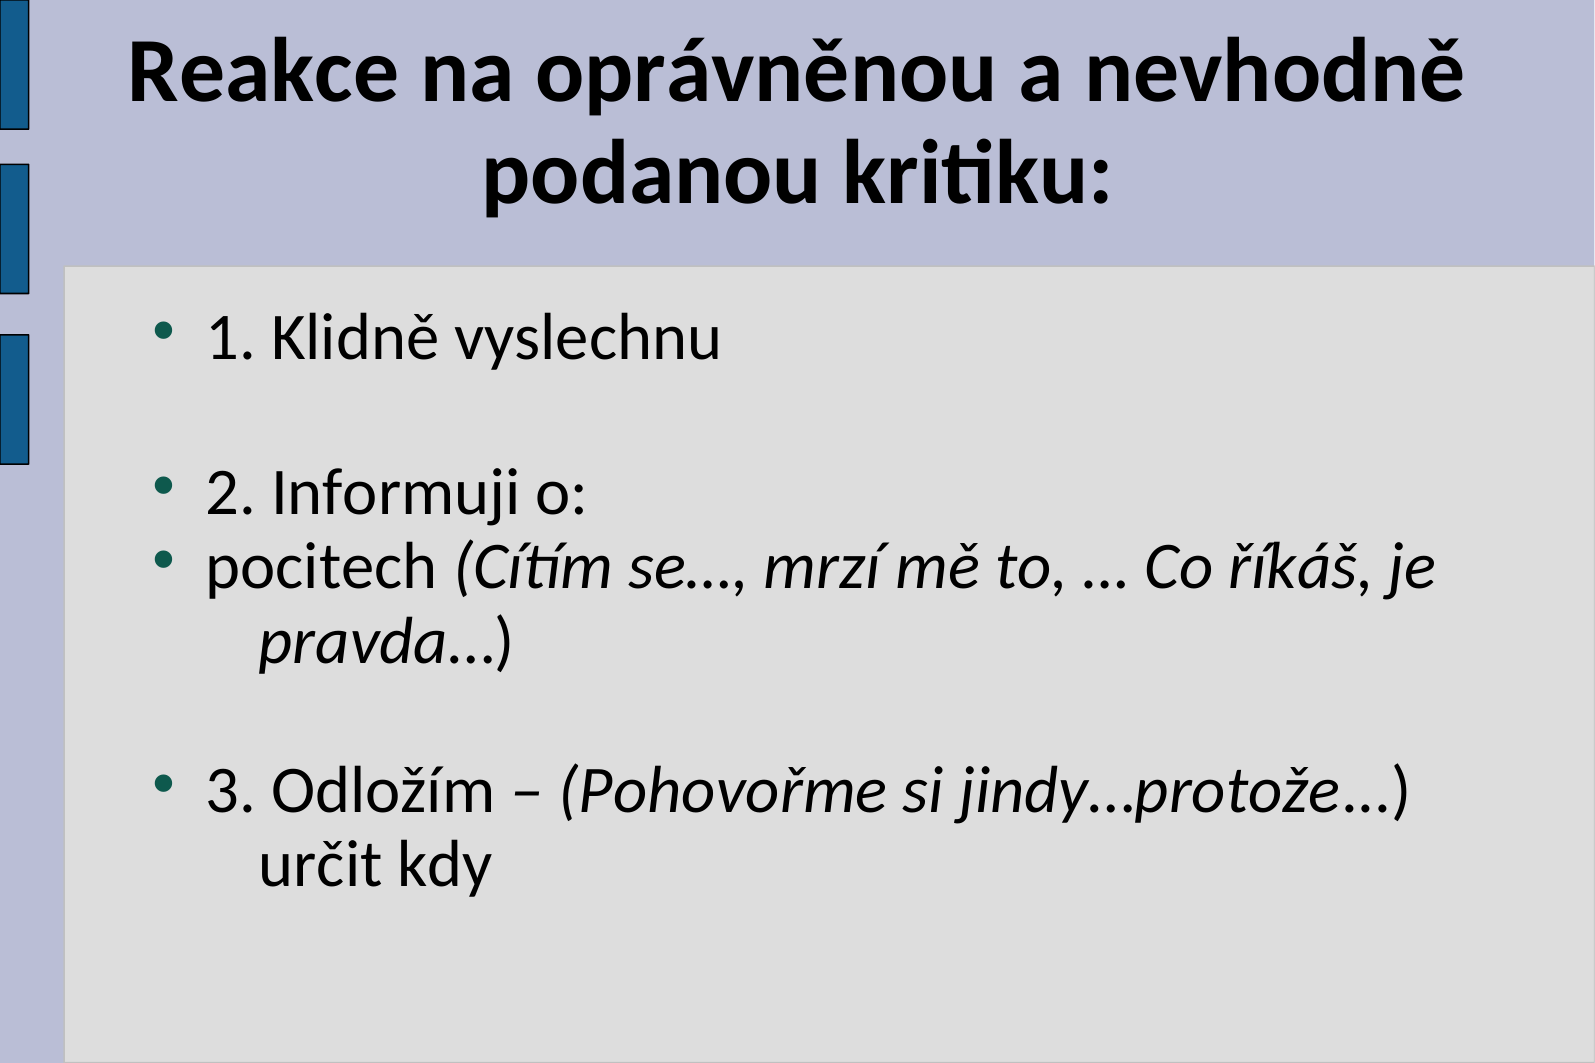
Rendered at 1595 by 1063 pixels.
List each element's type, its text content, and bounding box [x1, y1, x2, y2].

list 1. Klidně vyslechnu 2. Informuji o: pocitech (Cítím se…, mrzí mě to, … Co říkáš, je pravda…) 3. Odložím – (Pohovořme si jindy…protože...) určit kdy [117, 295, 1479, 951]
title Reakce na oprávněnou a nevhodně podanou kritiku: [117, 12, 1479, 295]
